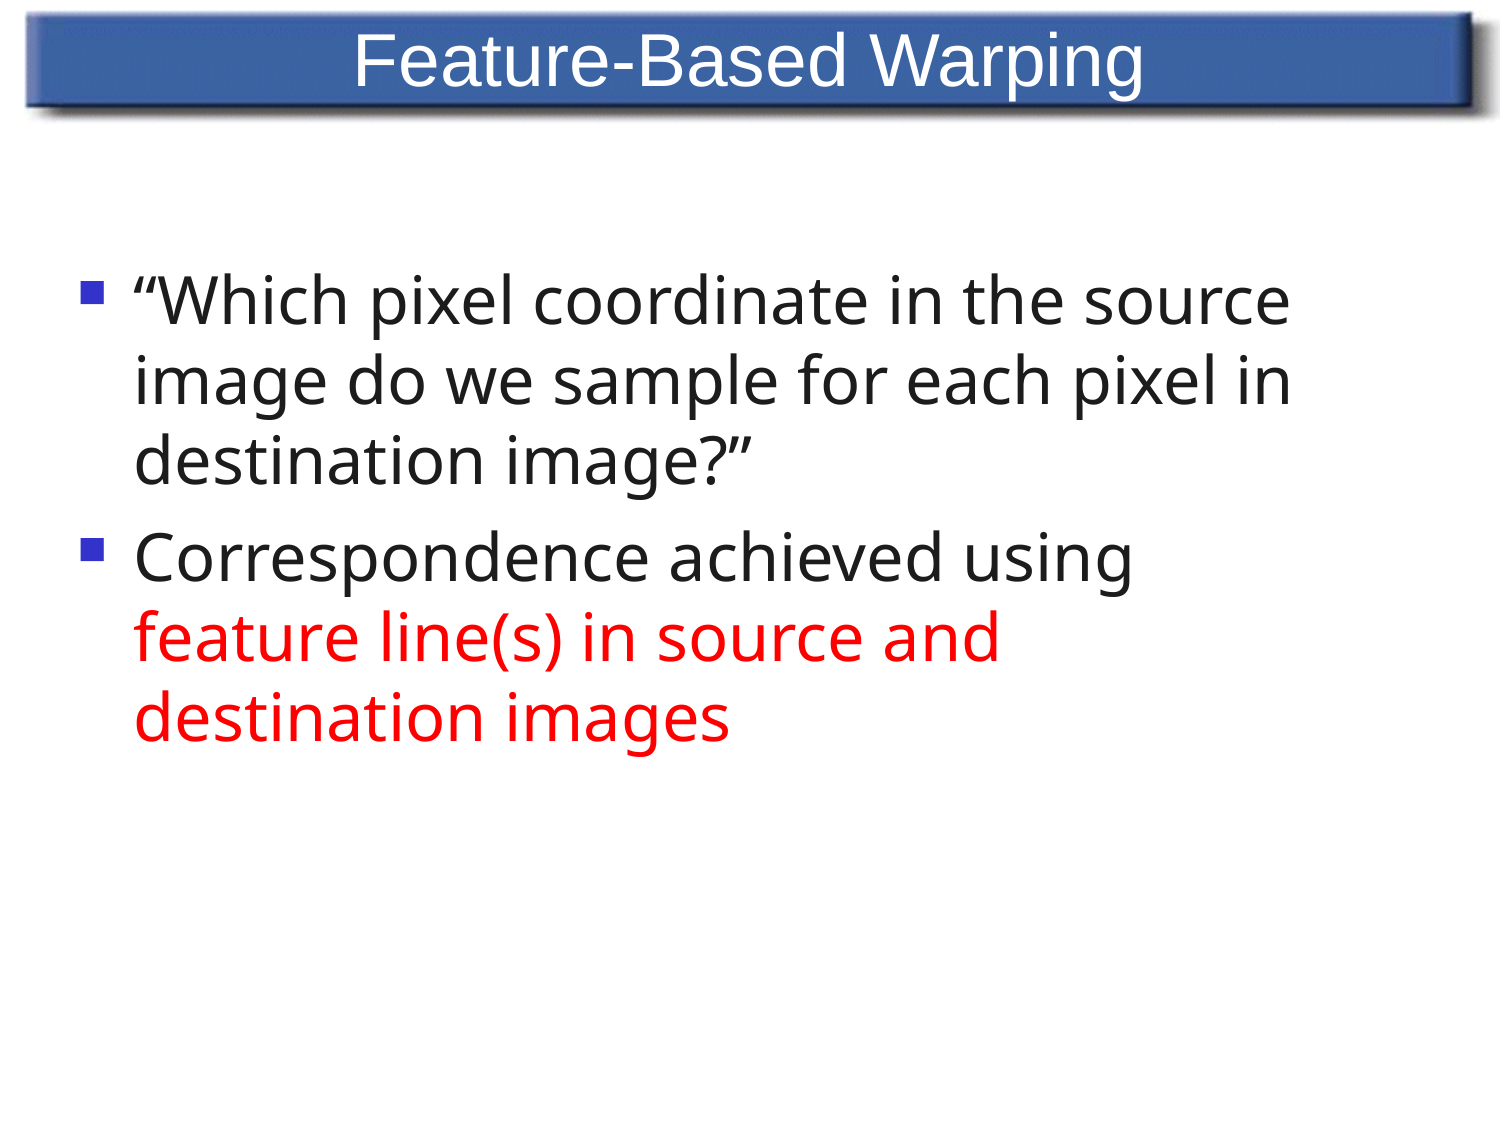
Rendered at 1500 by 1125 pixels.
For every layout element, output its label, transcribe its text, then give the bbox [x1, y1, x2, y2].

list “Which pixel coordinate in the source image do we sample for each pixel in destination image?” Correspondence achieved using feature line(s) in source and destination images [62, 249, 1338, 926]
title Feature-Based Warping [110, 3, 1389, 110]
picture [24, 9, 1500, 125]
